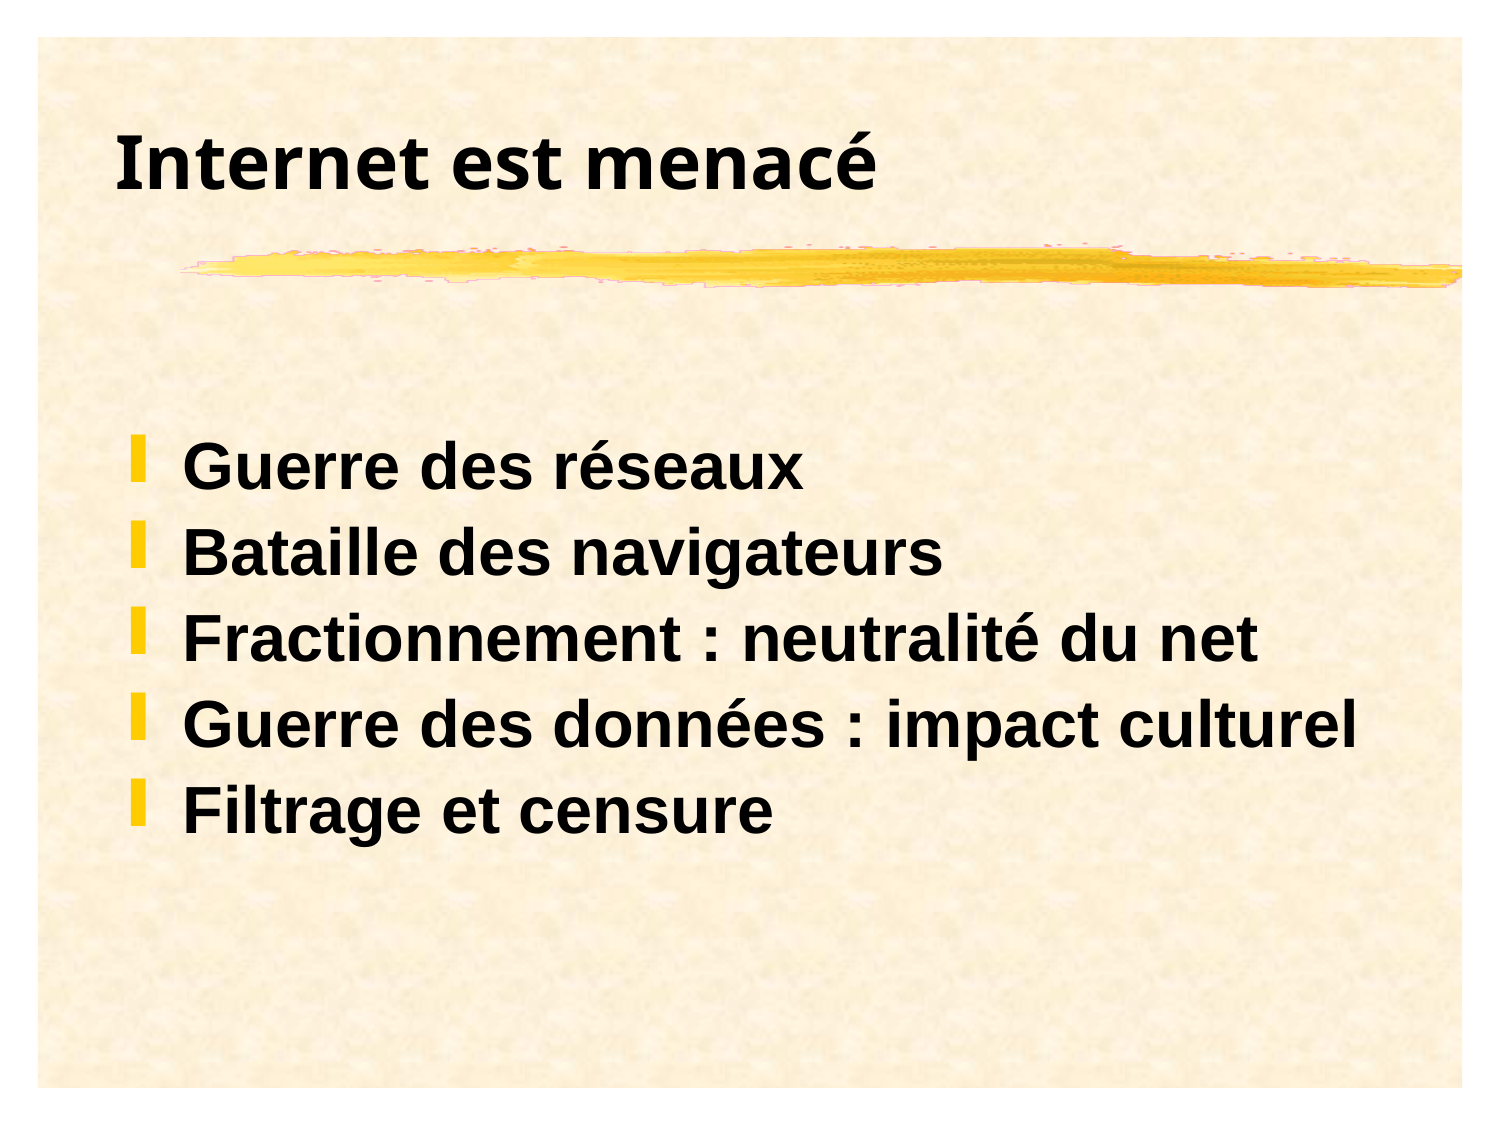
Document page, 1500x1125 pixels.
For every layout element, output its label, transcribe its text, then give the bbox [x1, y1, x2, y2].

picture [37, 37, 1463, 1088]
list Guerre des réseaux Bataille des navigateurs Fractionnement : neutralité du net Guerre des données : impact culturel Filtrage et censure [96, 421, 1463, 1042]
title Internet est menacé [101, 72, 1463, 248]
